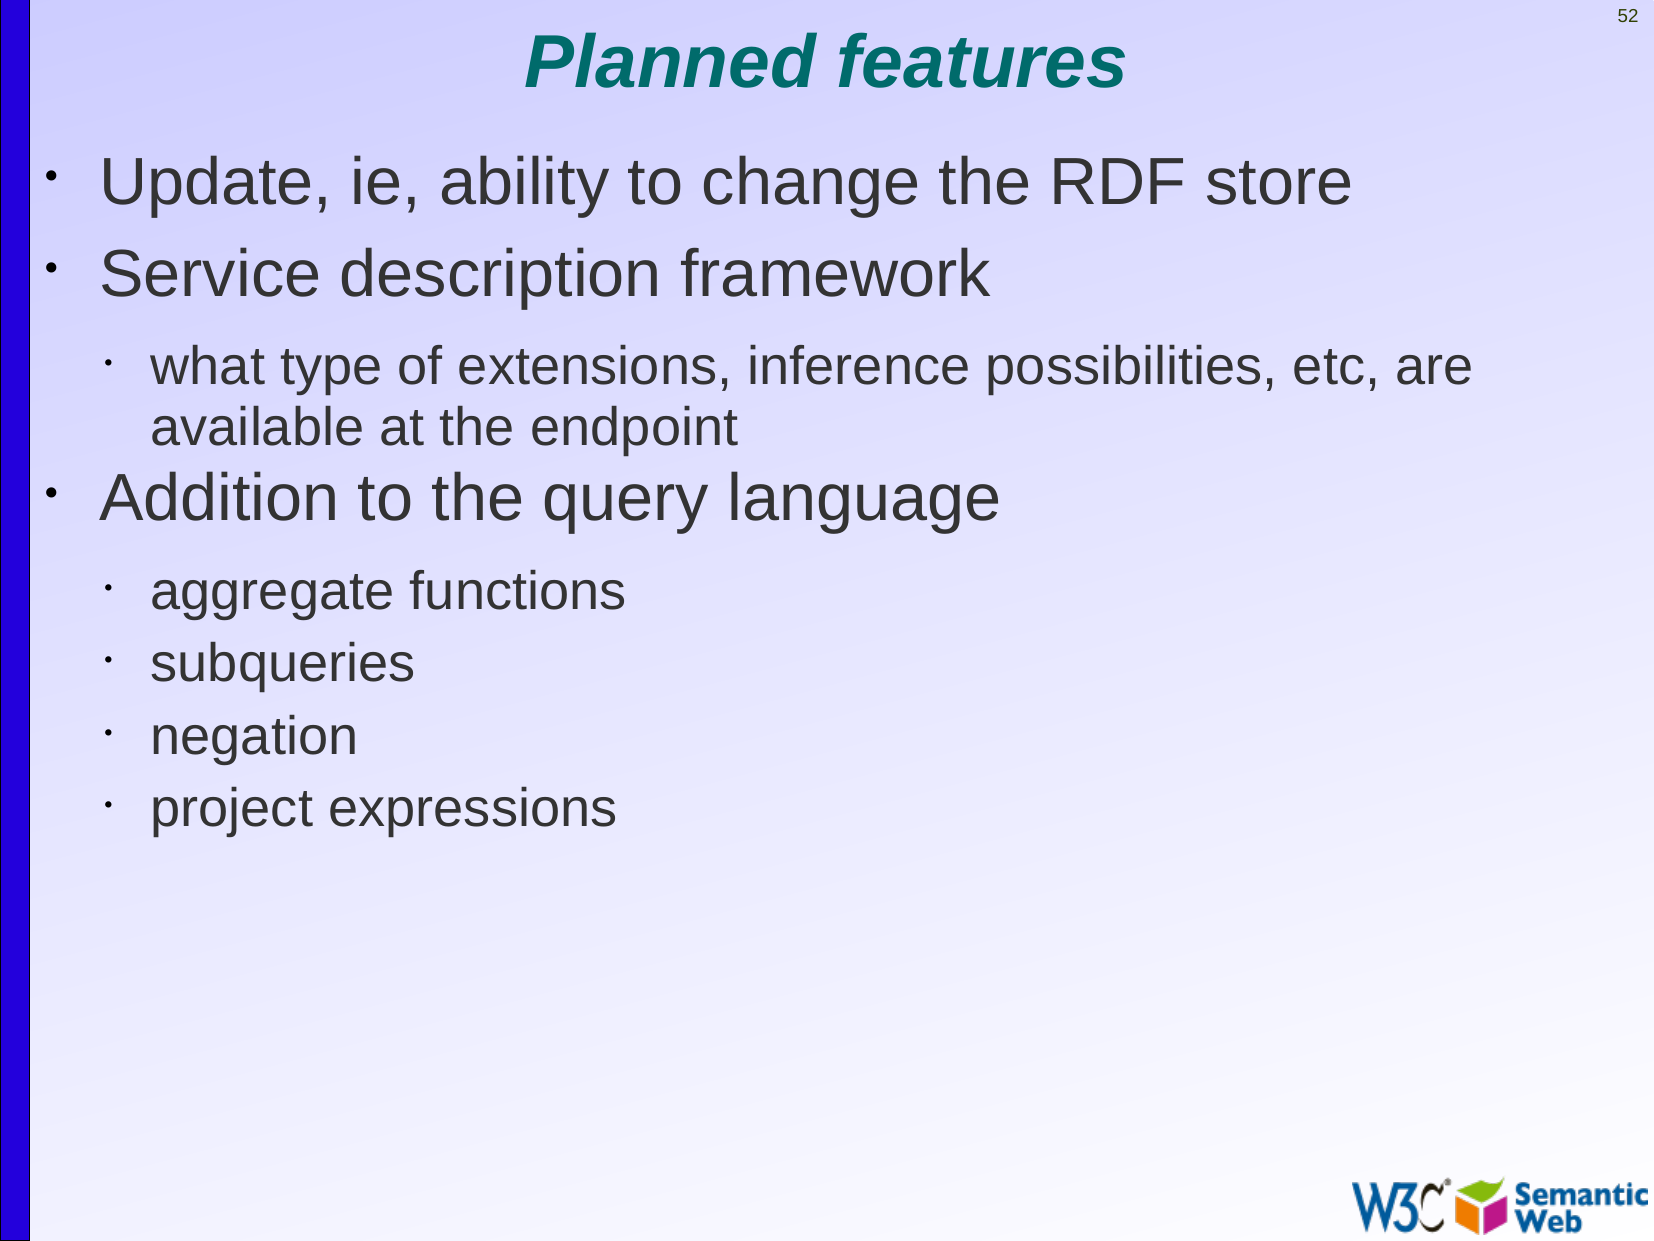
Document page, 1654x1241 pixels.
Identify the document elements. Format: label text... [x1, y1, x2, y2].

picture [1352, 1175, 1648, 1235]
list Update, ie, ability to change the RDF store Service description framework what type of extensions, inference possibilities, etc, are available at the endpoint Addition to the query language aggregate functions subqueries negation project expressions [29, 147, 1624, 1119]
title Planned features [0, 13, 1654, 117]
